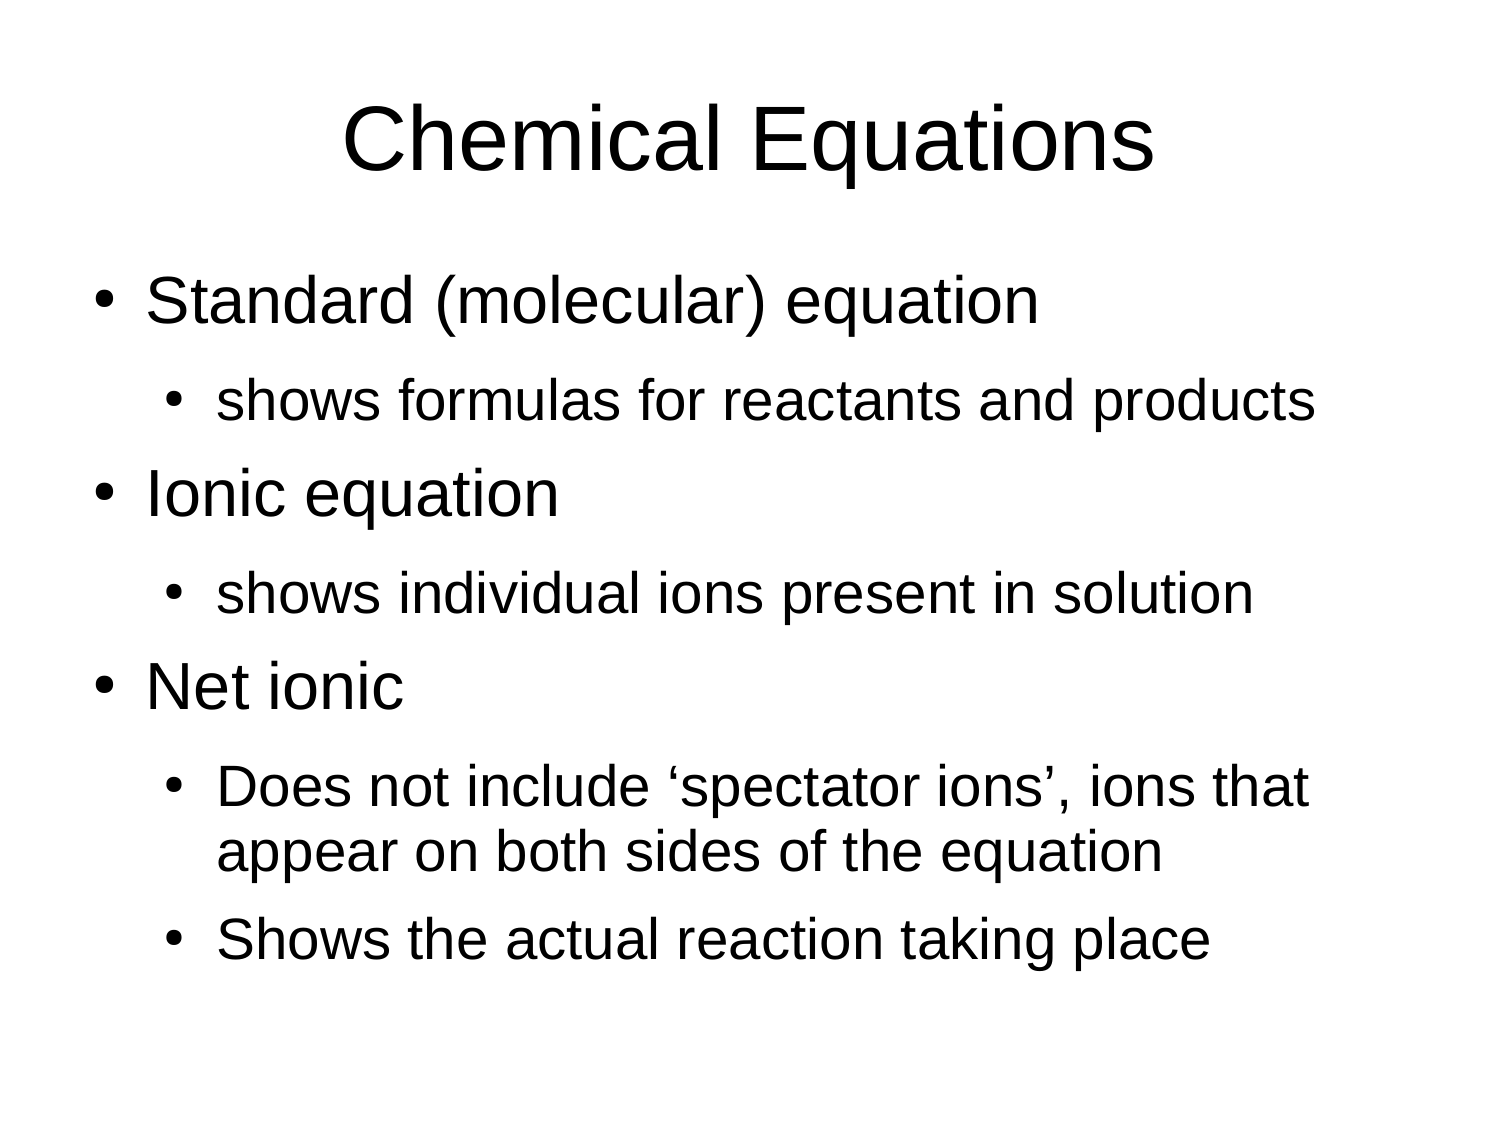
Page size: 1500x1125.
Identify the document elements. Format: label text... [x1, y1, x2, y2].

title Chemical Equations [75, 44, 1425, 233]
list Standard (molecular) equation shows formulas for reactants and products Ionic equation shows individual ions present in solution Net ionic Does not include ‘spectator ions’, ions that appear on both sides of the equation Shows the actual reaction taking place [75, 263, 1425, 973]
